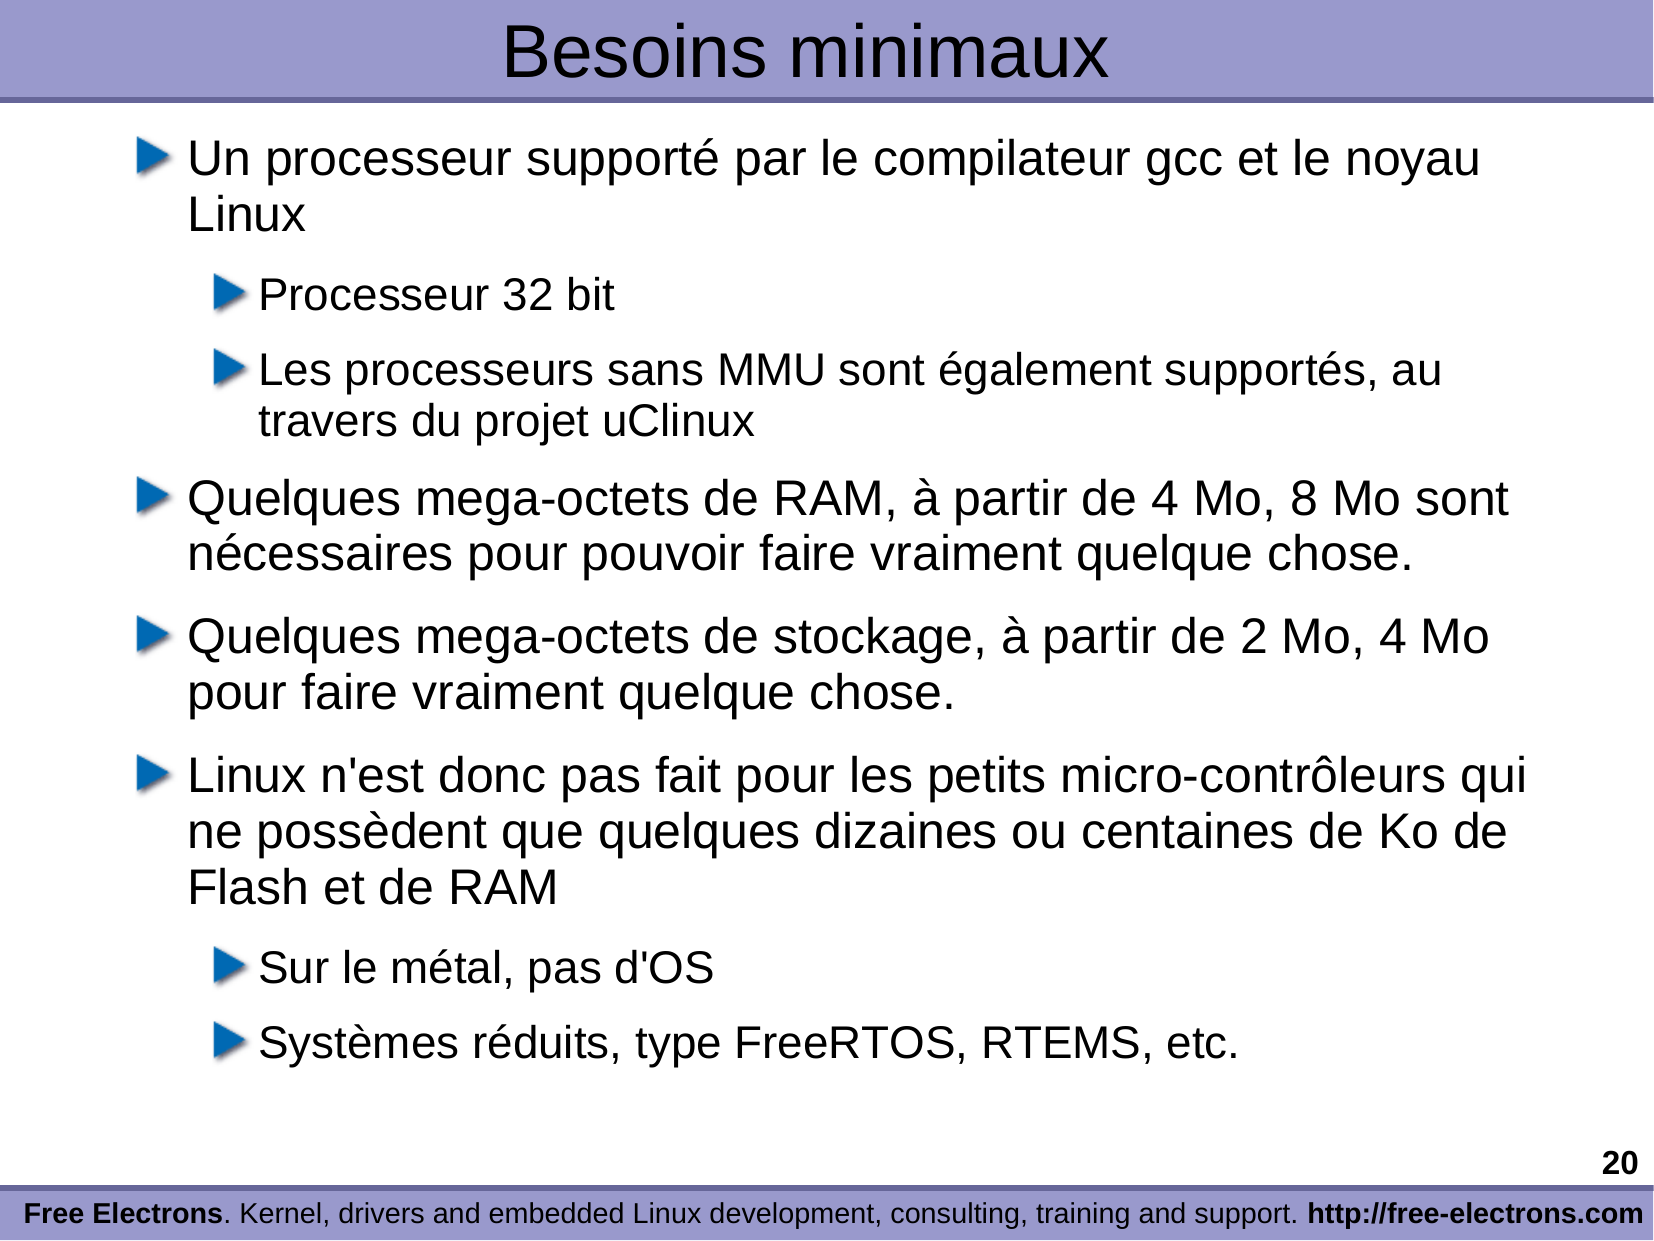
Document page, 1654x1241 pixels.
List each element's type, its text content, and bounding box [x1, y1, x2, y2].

title Besoins minimaux [60, 4, 1551, 98]
list Un processeur supporté par le compilateur gcc et le noyau Linux Processeur 32 bit Les processeurs sans MMU sont également supportés, au travers du projet uClinux Quelques mega-octets de RAM, à partir de 4 Mo, 8 Mo sont nécessaires pour pouvoir faire vraiment quelque chose. Quelques mega-octets de stockage, à partir de 2 Mo, 4 Mo pour faire vraiment quelque chose. Linux n'est donc pas fait pour les petits micro-contrôleurs qui ne possèdent que quelques dizaines ou centaines de Ko de Flash et de RAM Sur le métal, pas d'OS Systèmes réduits, type FreeRTOS, RTEMS, etc. [116, 130, 1529, 1153]
